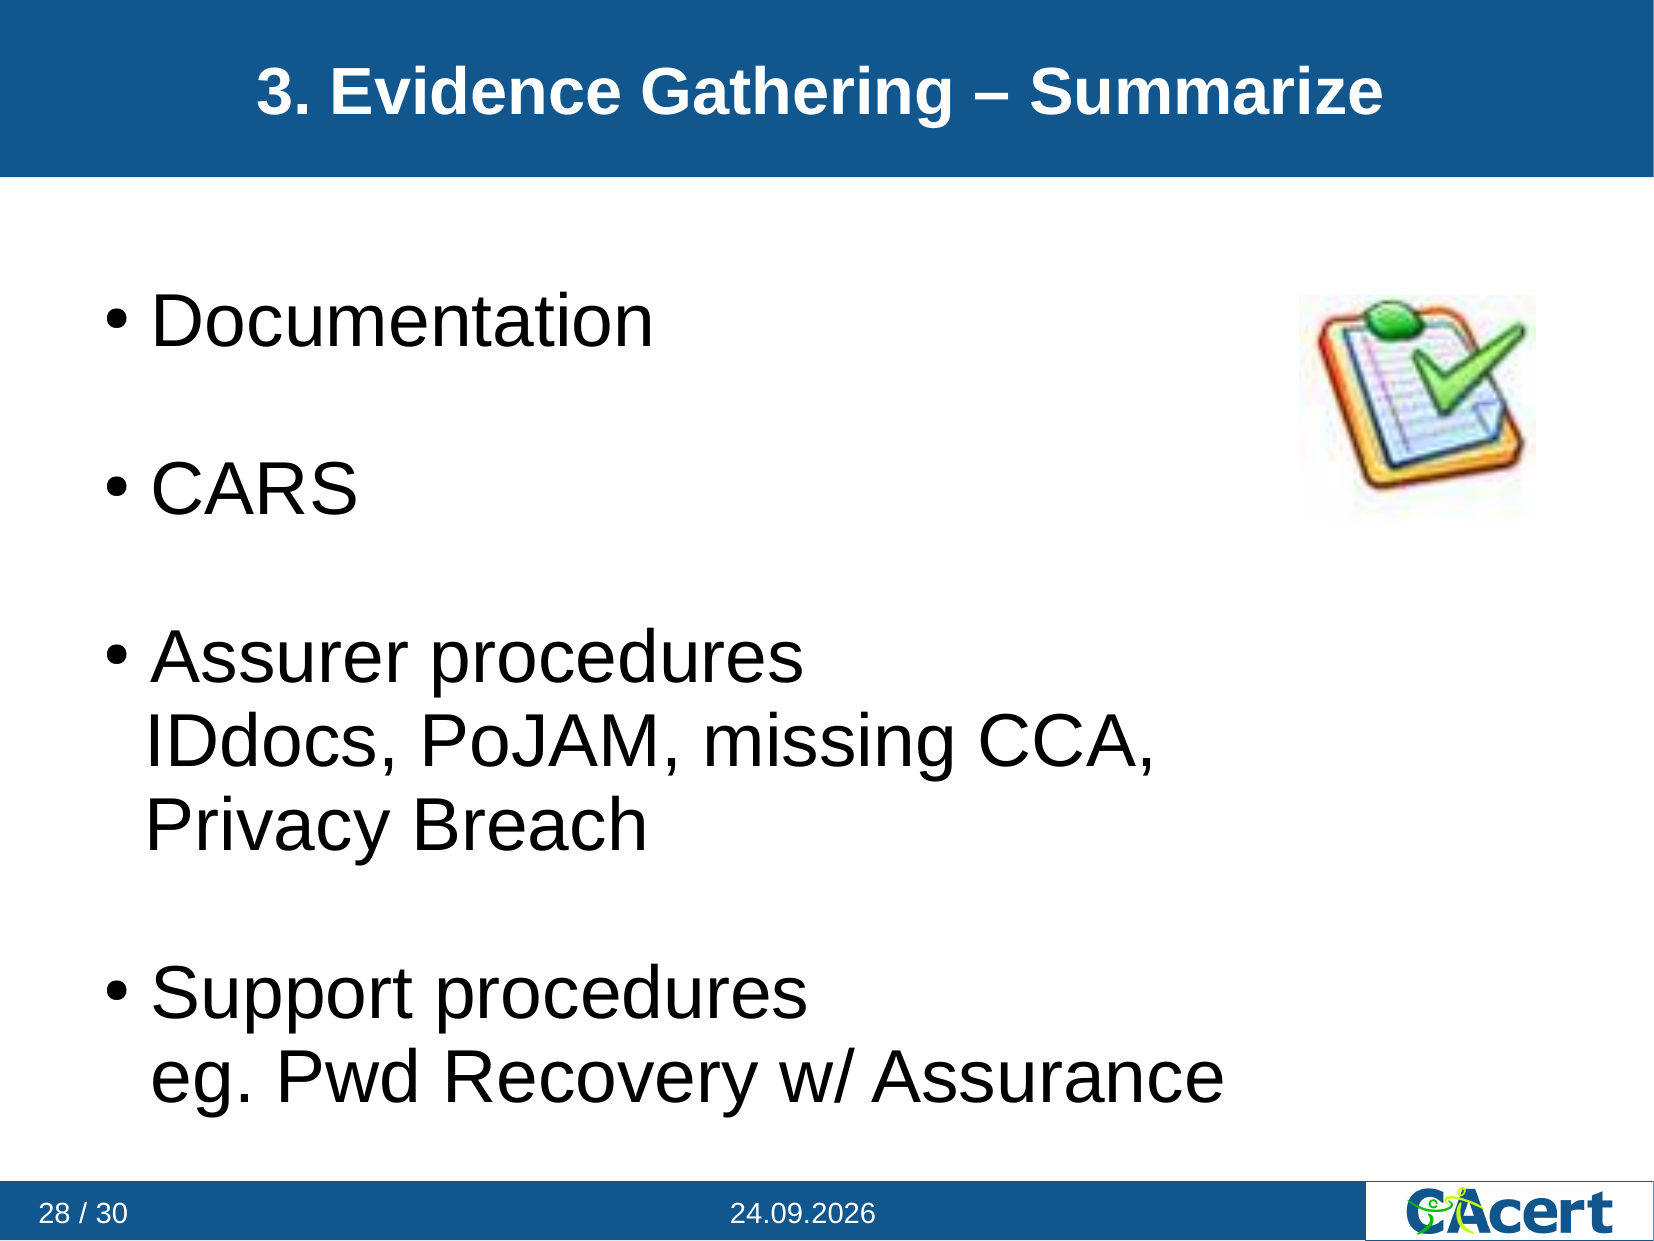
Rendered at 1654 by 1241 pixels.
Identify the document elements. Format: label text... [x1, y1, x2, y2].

picture [1406, 1186, 1613, 1235]
text_box Documentation CARS Assurer procedures IDdocs, PoJAM, missing CCA, Privacy Breach Support procedures eg. Pwd Recovery w/ Assurance [88, 270, 1240, 1210]
title 3. Evidence Gathering – Summarize [76, 17, 1565, 166]
picture [1299, 295, 1536, 532]
